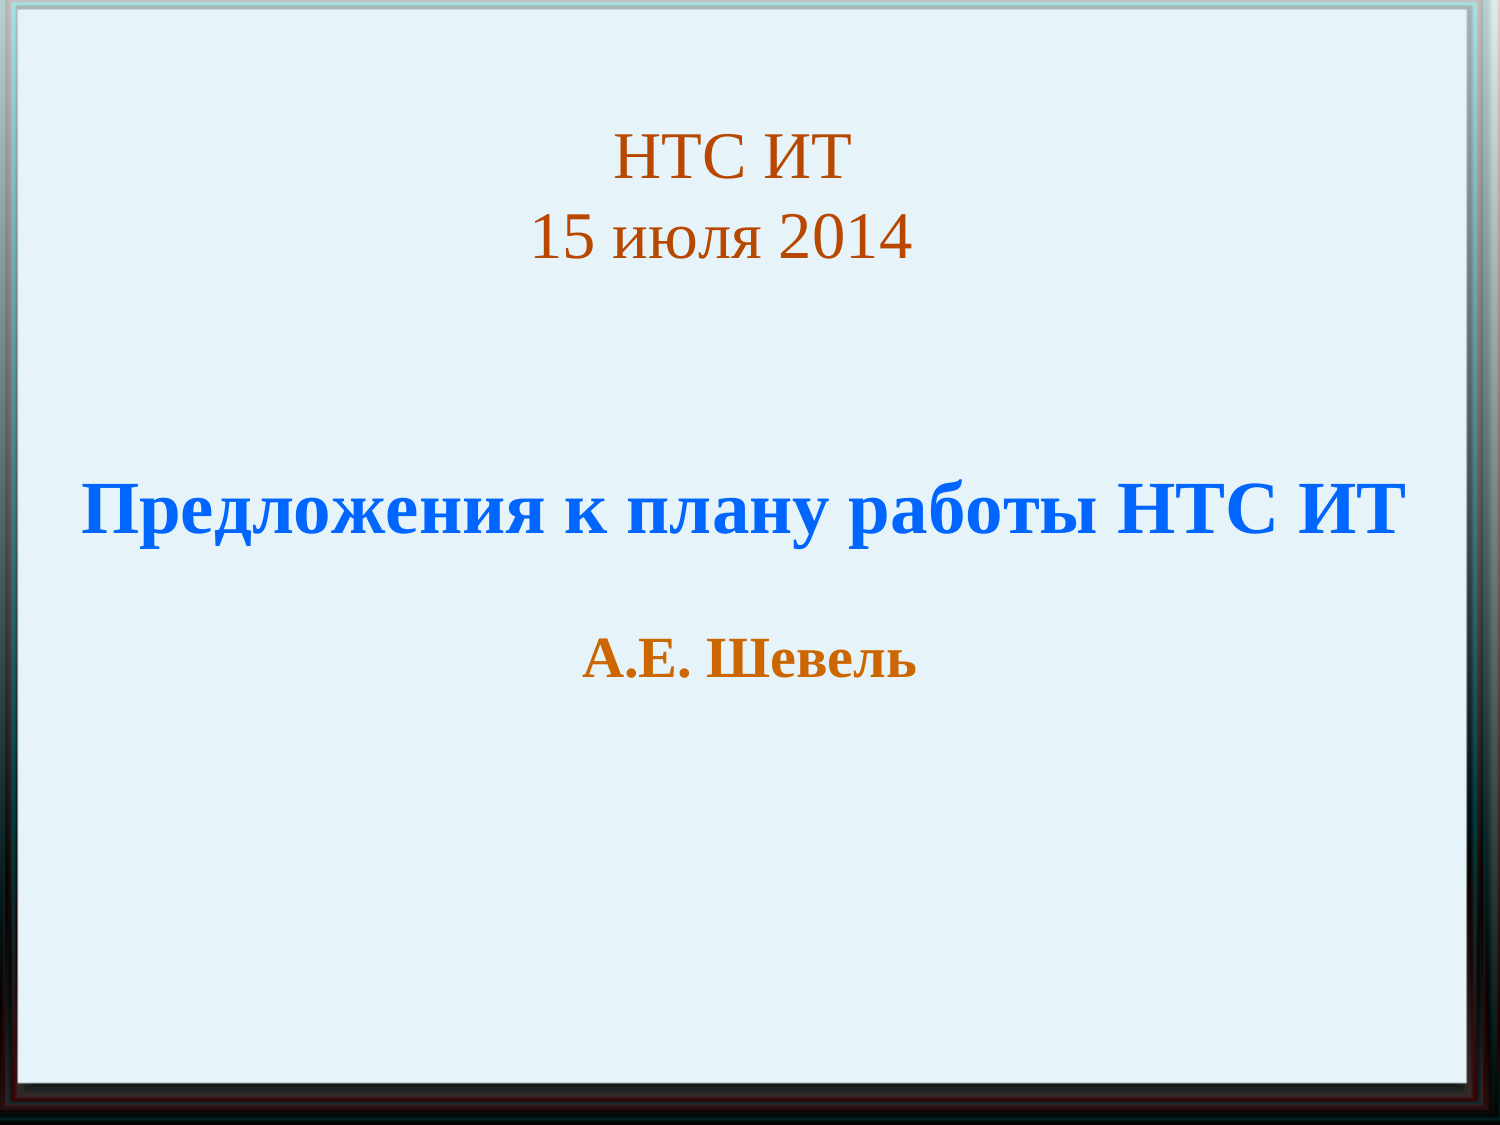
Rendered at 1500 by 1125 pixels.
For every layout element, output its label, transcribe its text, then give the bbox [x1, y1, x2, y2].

subtitle Предложения к плану работы НТС ИТ А.Е. Шевель [41, 467, 1459, 1046]
title НТС ИТ 15 июля 2014 [92, 104, 1368, 360]
picture [0, 0, 1500, 1125]
